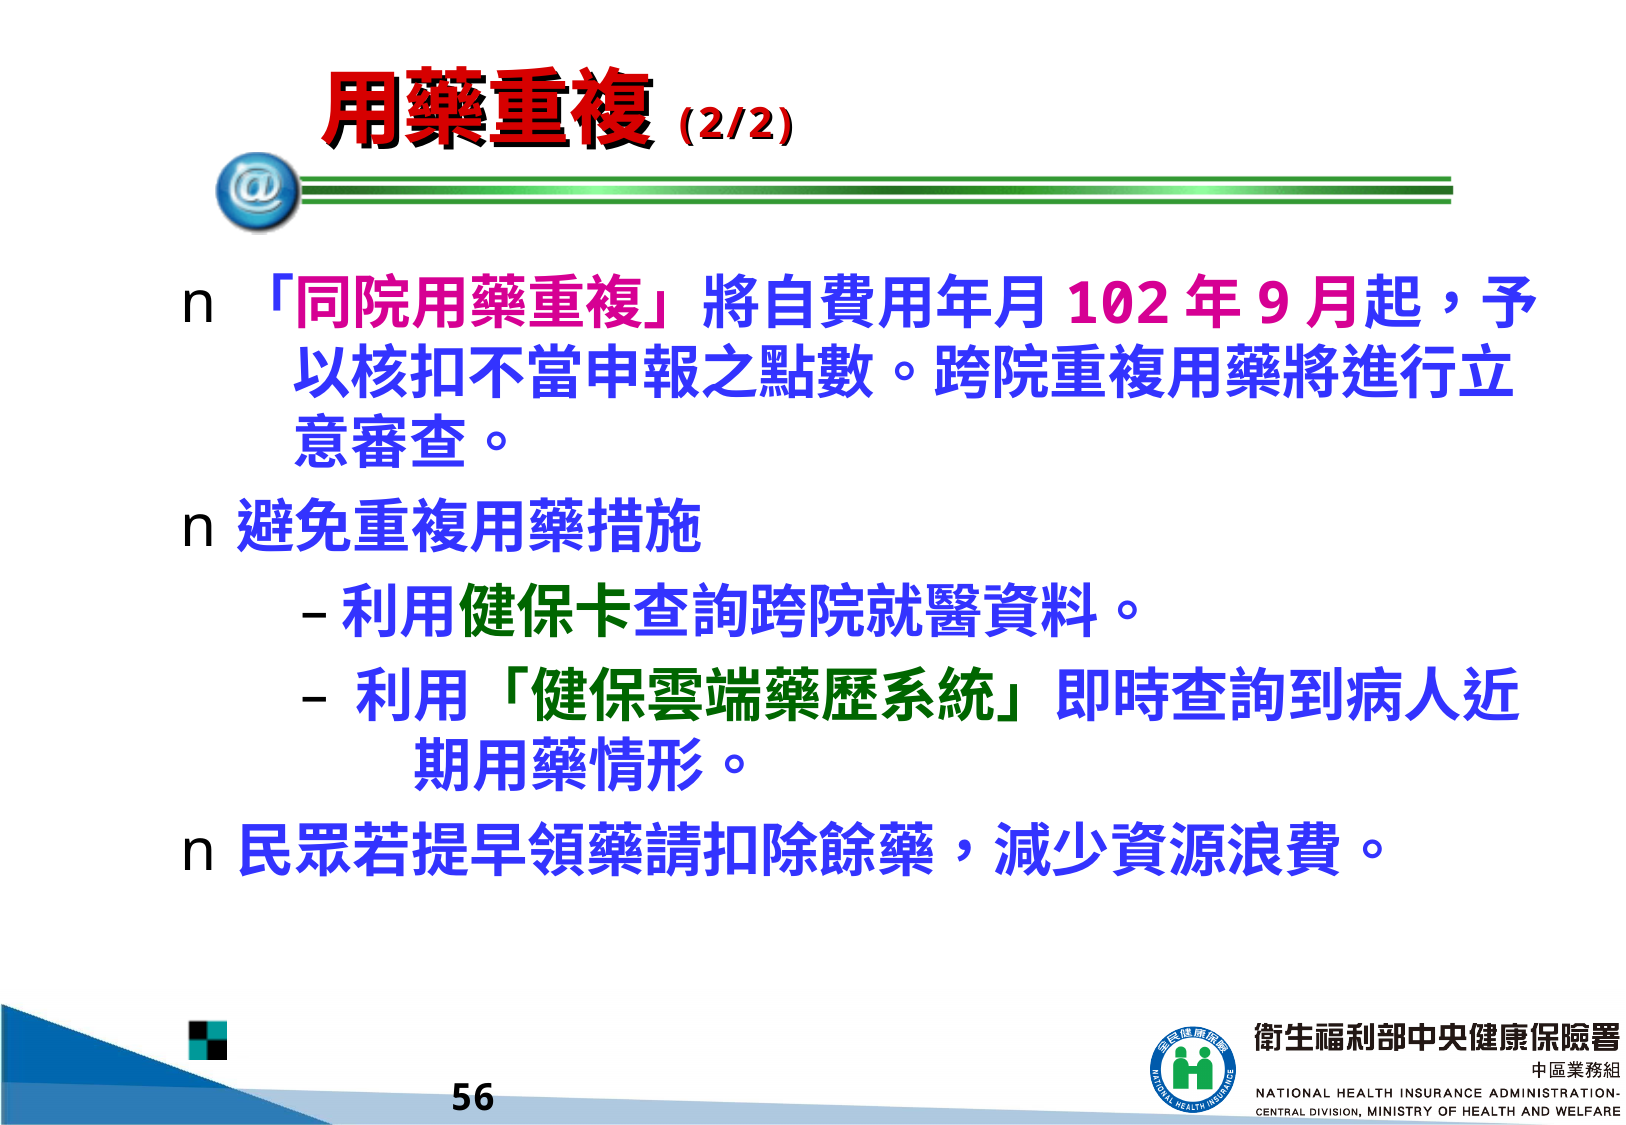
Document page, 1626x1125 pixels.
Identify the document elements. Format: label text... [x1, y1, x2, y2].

title 用藥重複(2/2) [304, 10, 1562, 198]
list 「同院用藥重複」將自費用年月102年9月起，予以核扣不當申報之點數。跨院重複用藥將進行立意審查。 避免重複用藥措施 利用健保卡查詢跨院就醫資料。 利用「健保雲端藥歷系統」即時查詢到病人近期用藥情形。 民眾若提早領藥請扣除餘藥，減少資源浪費。 [165, 257, 1557, 997]
text_box [435, 1065, 815, 1125]
